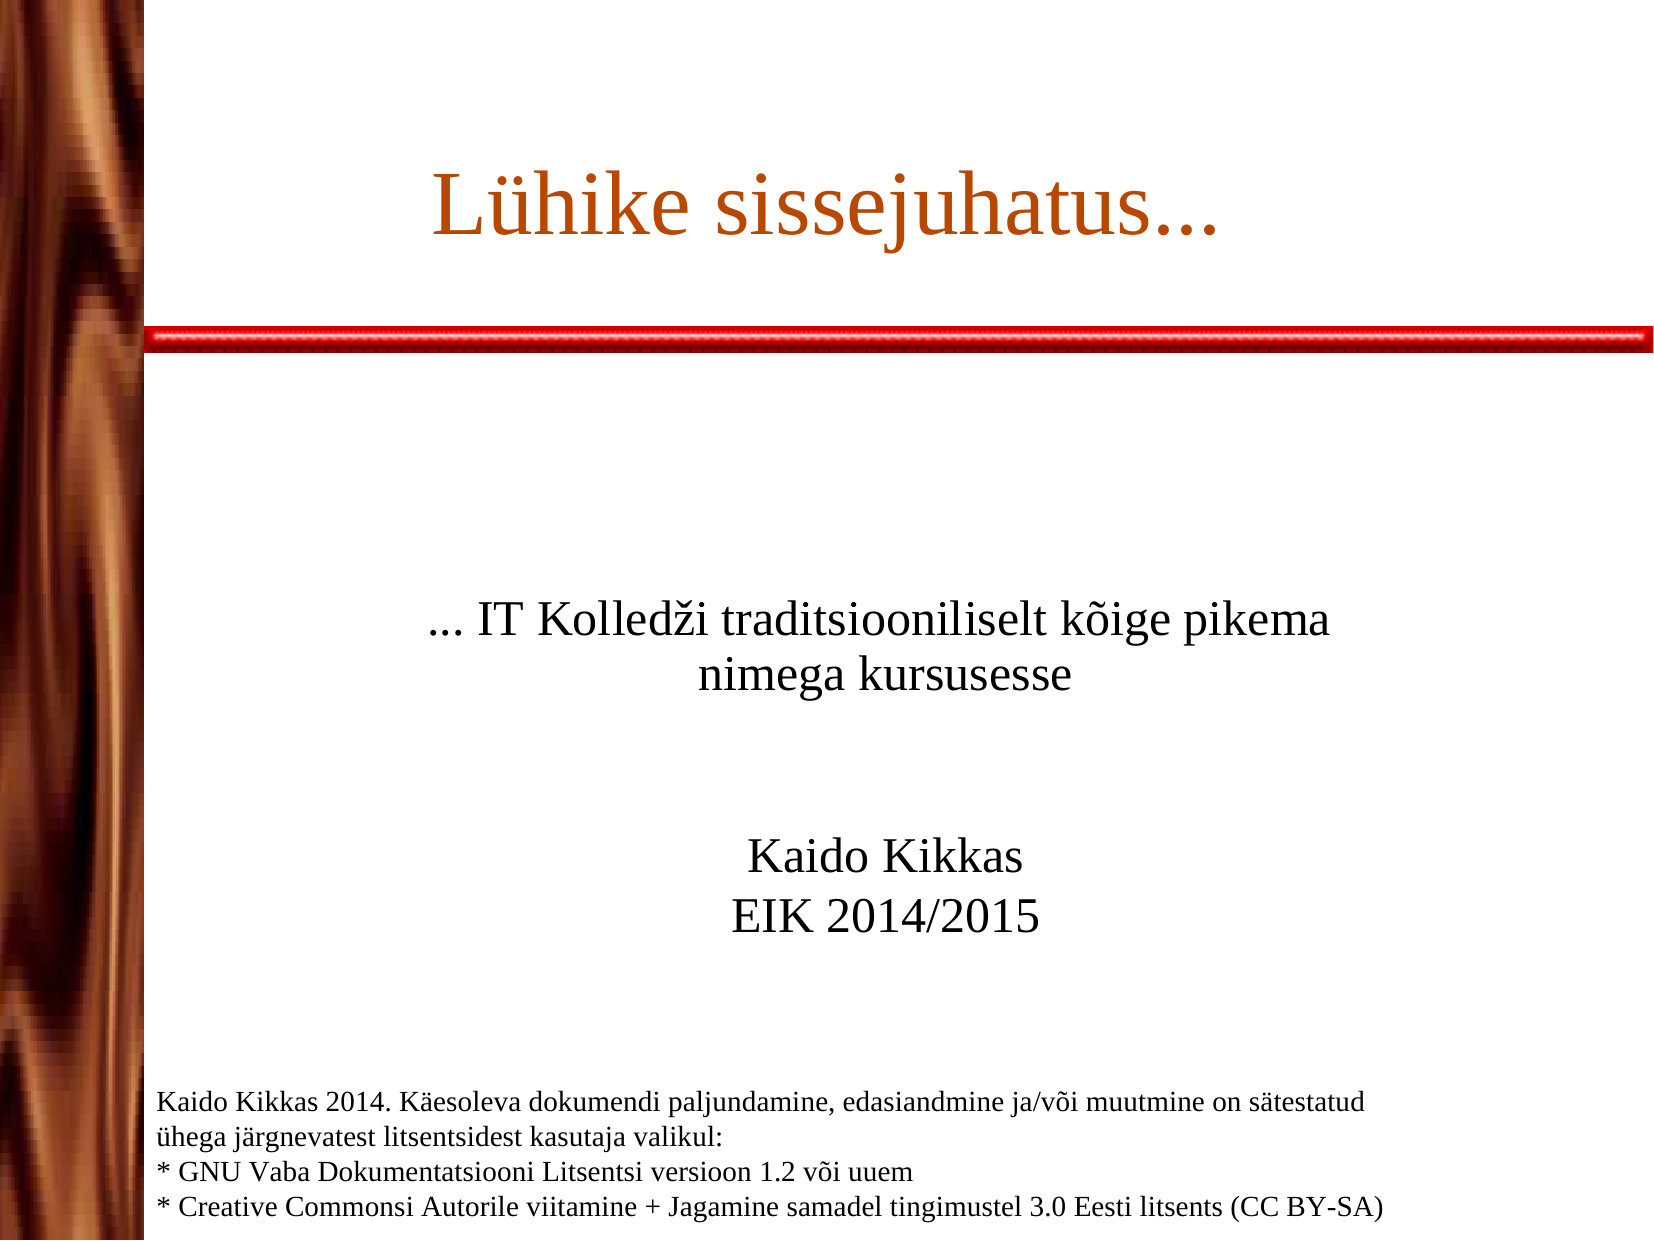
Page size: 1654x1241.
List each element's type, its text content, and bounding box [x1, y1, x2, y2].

picture [0, 0, 1654, 1240]
text_box Kaido Kikkas 2014. Käesoleva dokumendi paljundamine, edasiandmine ja/või muutmine on sätestatud ühega järgnevatest litsentsidest kasutaja valikul: * GNU Vaba Dokumentatsiooni Litsentsi versioon 1.2 või uuem * Creative Commonsi Autorile viitamine + Jagamine samadel tingimustel 3.0 Eesti litsents (CC BY-SA) [141, 1074, 1648, 1230]
text_box ... IT Kolledži traditsiooniliselt kõige pikema nimega kursusesse Kaido Kikkas EIK 2014/2015 [295, 590, 1477, 885]
title Lühike sissejuhatus... [121, 100, 1533, 312]
